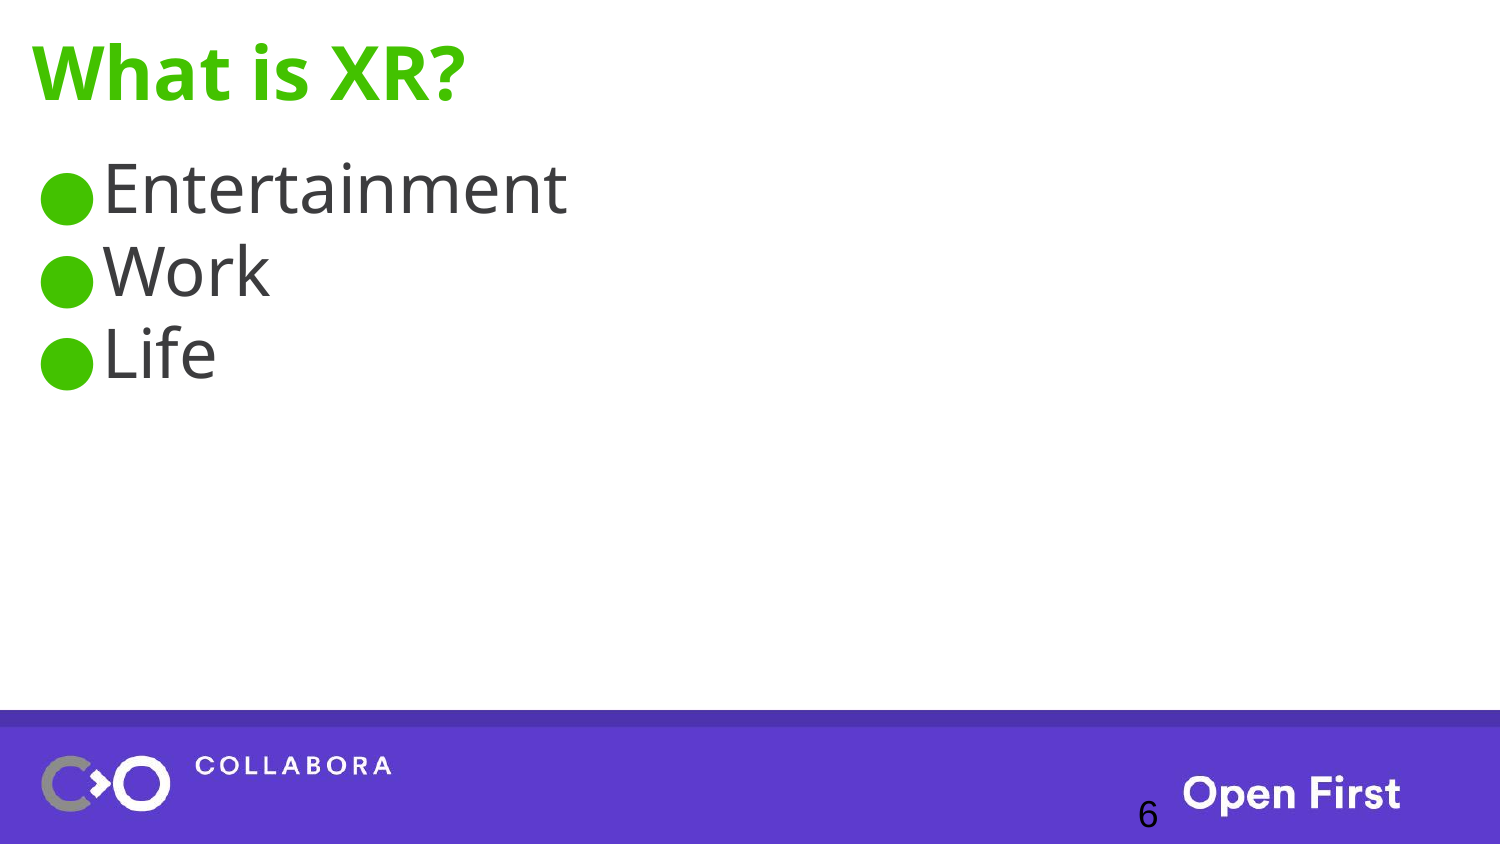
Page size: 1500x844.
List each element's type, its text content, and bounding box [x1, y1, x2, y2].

text_box Entertainment Work Life [37, 145, 1464, 729]
picture [0, 0, 1500, 844]
text_box What is XR? [32, 25, 1459, 175]
